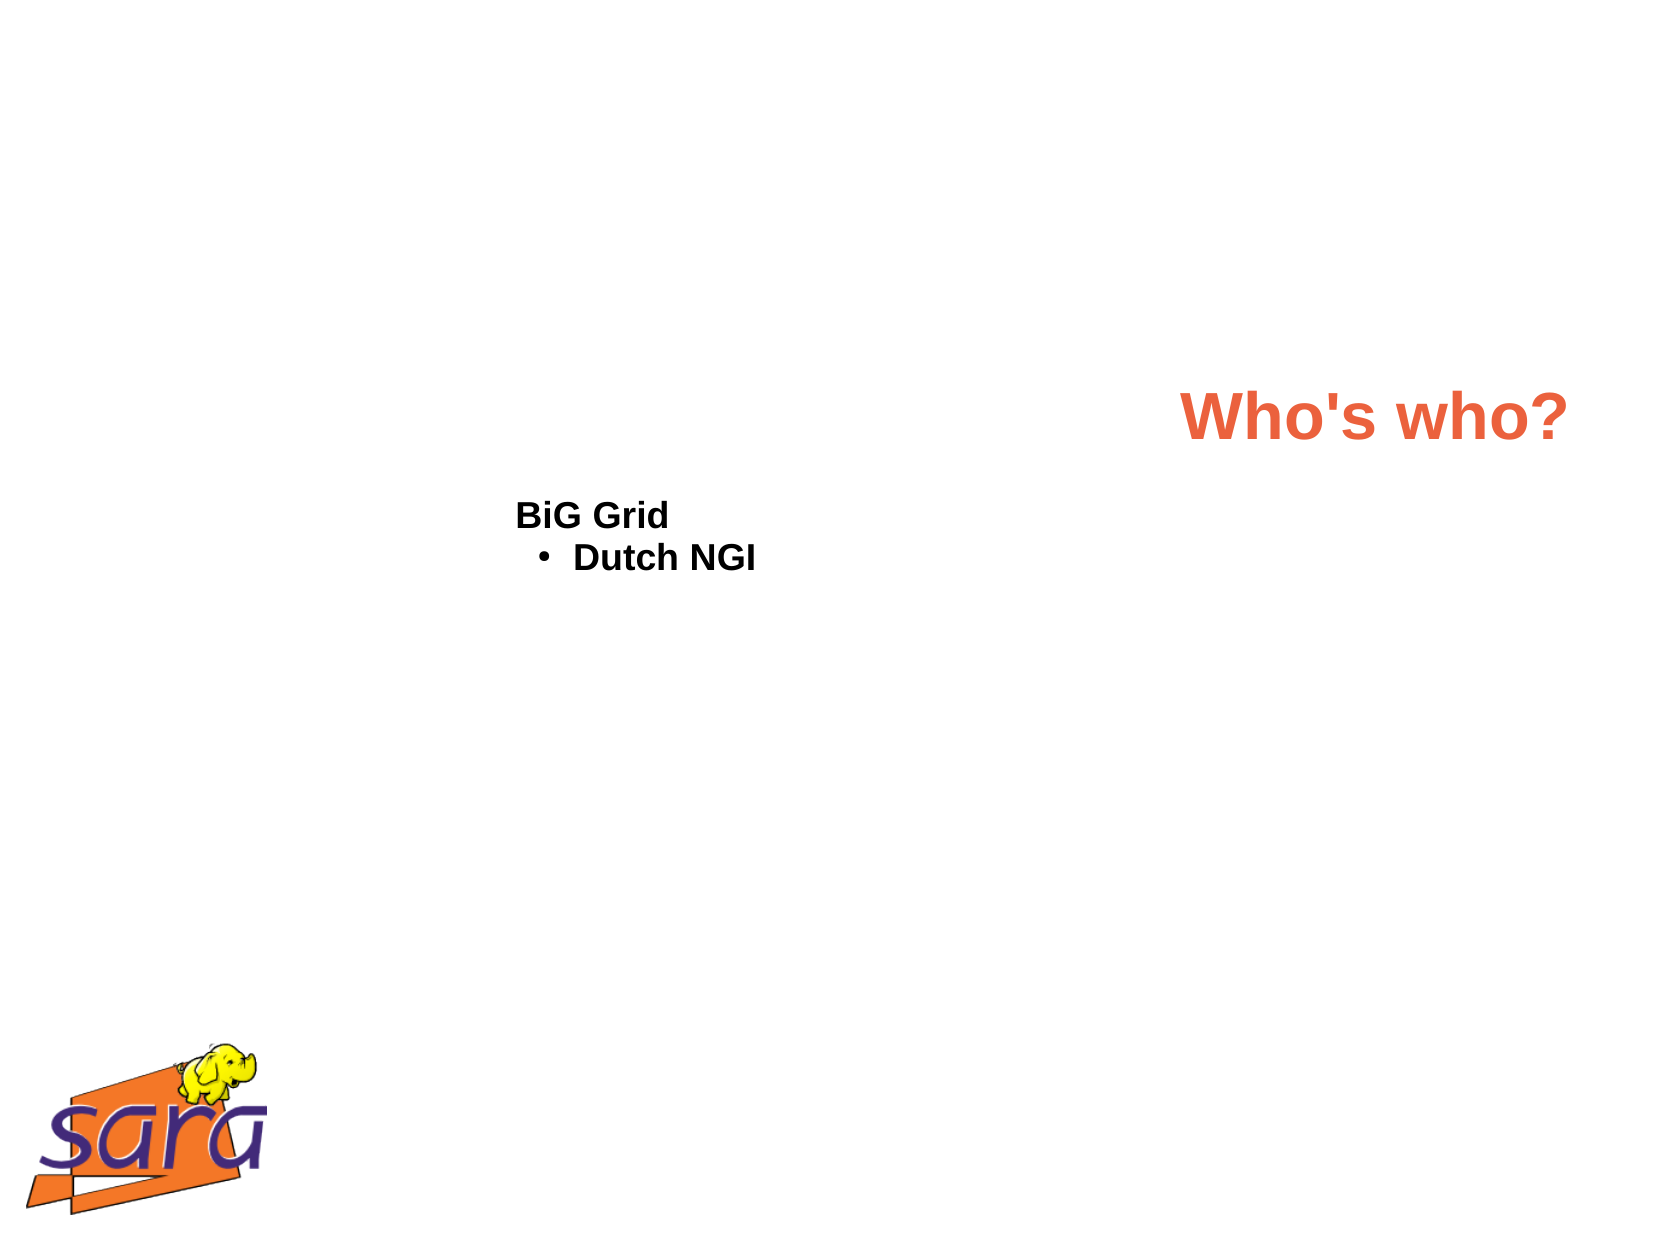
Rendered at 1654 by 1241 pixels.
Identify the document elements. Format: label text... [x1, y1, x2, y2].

text_box BiG Grid Dutch NGI [487, 487, 1576, 938]
title Who's who? [82, 344, 1571, 488]
picture [26, 1029, 267, 1215]
